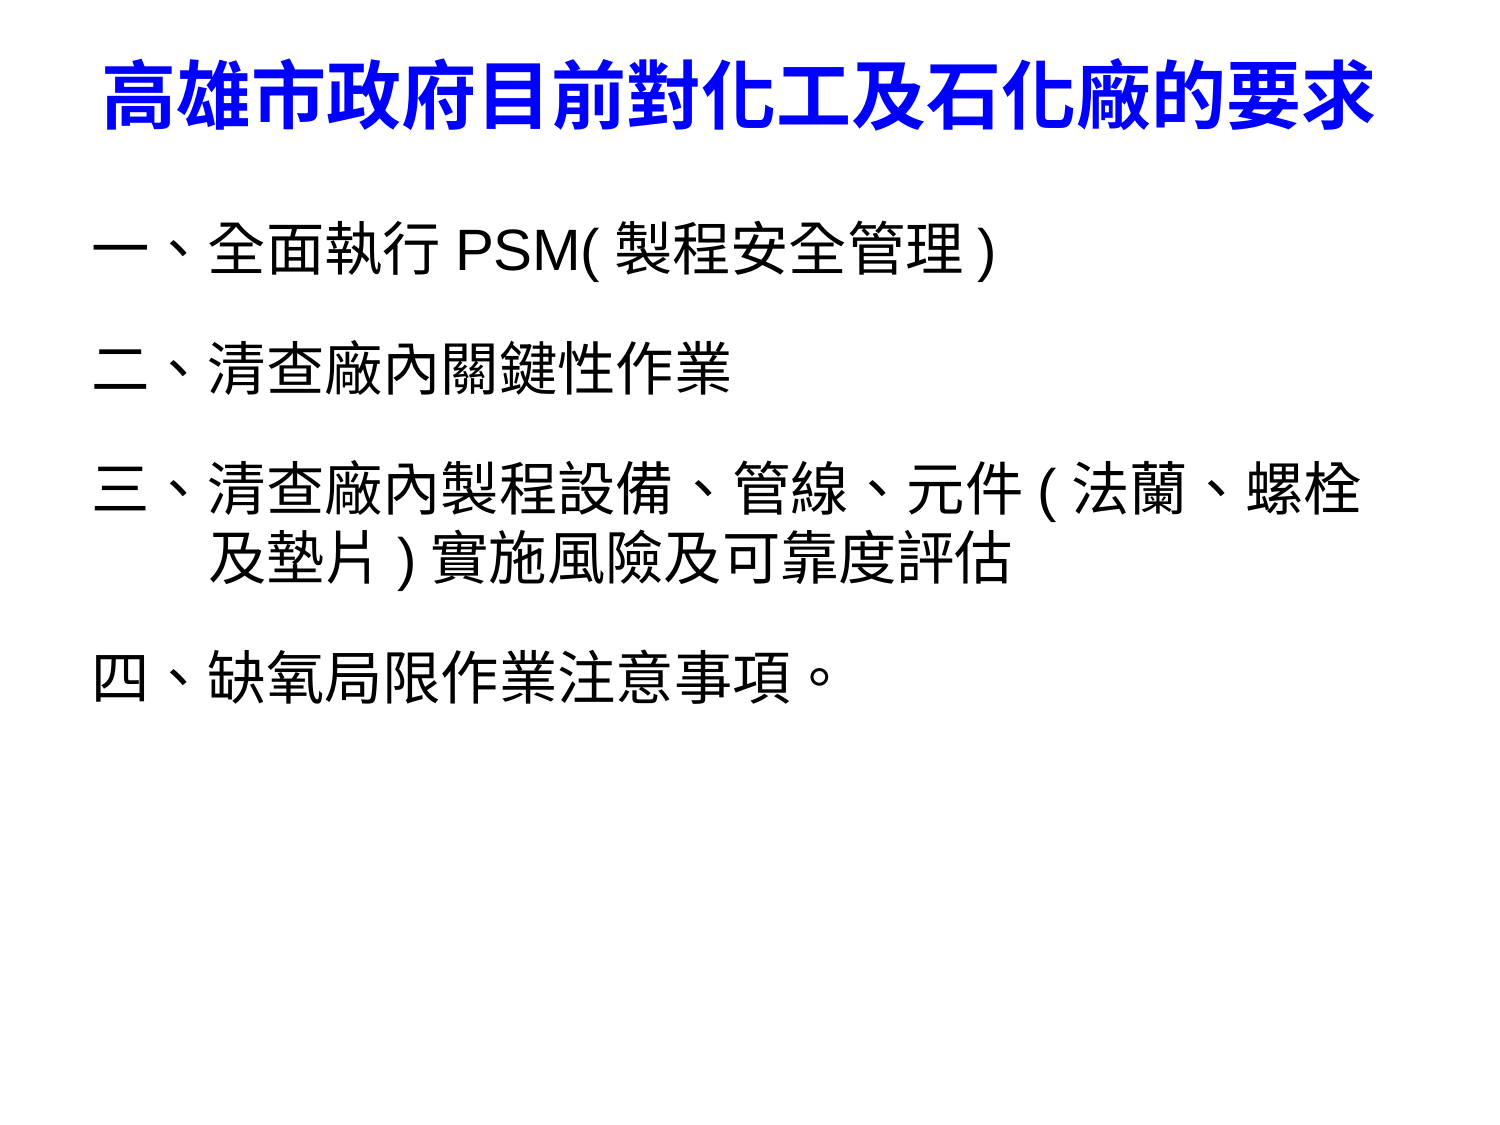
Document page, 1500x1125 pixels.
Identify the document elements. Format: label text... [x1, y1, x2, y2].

text_box 一、全面執行PSM(製程安全管理) 二、清查廠內關鍵性作業 三、清查廠內製程設備、管線、元件(法蘭、螺栓及墊片)實施風險及可靠度評估 四、缺氧局限作業注意事項。 [76, 204, 1424, 720]
title 高雄市政府目前對化工及石化廠的要求 [29, 19, 1448, 149]
